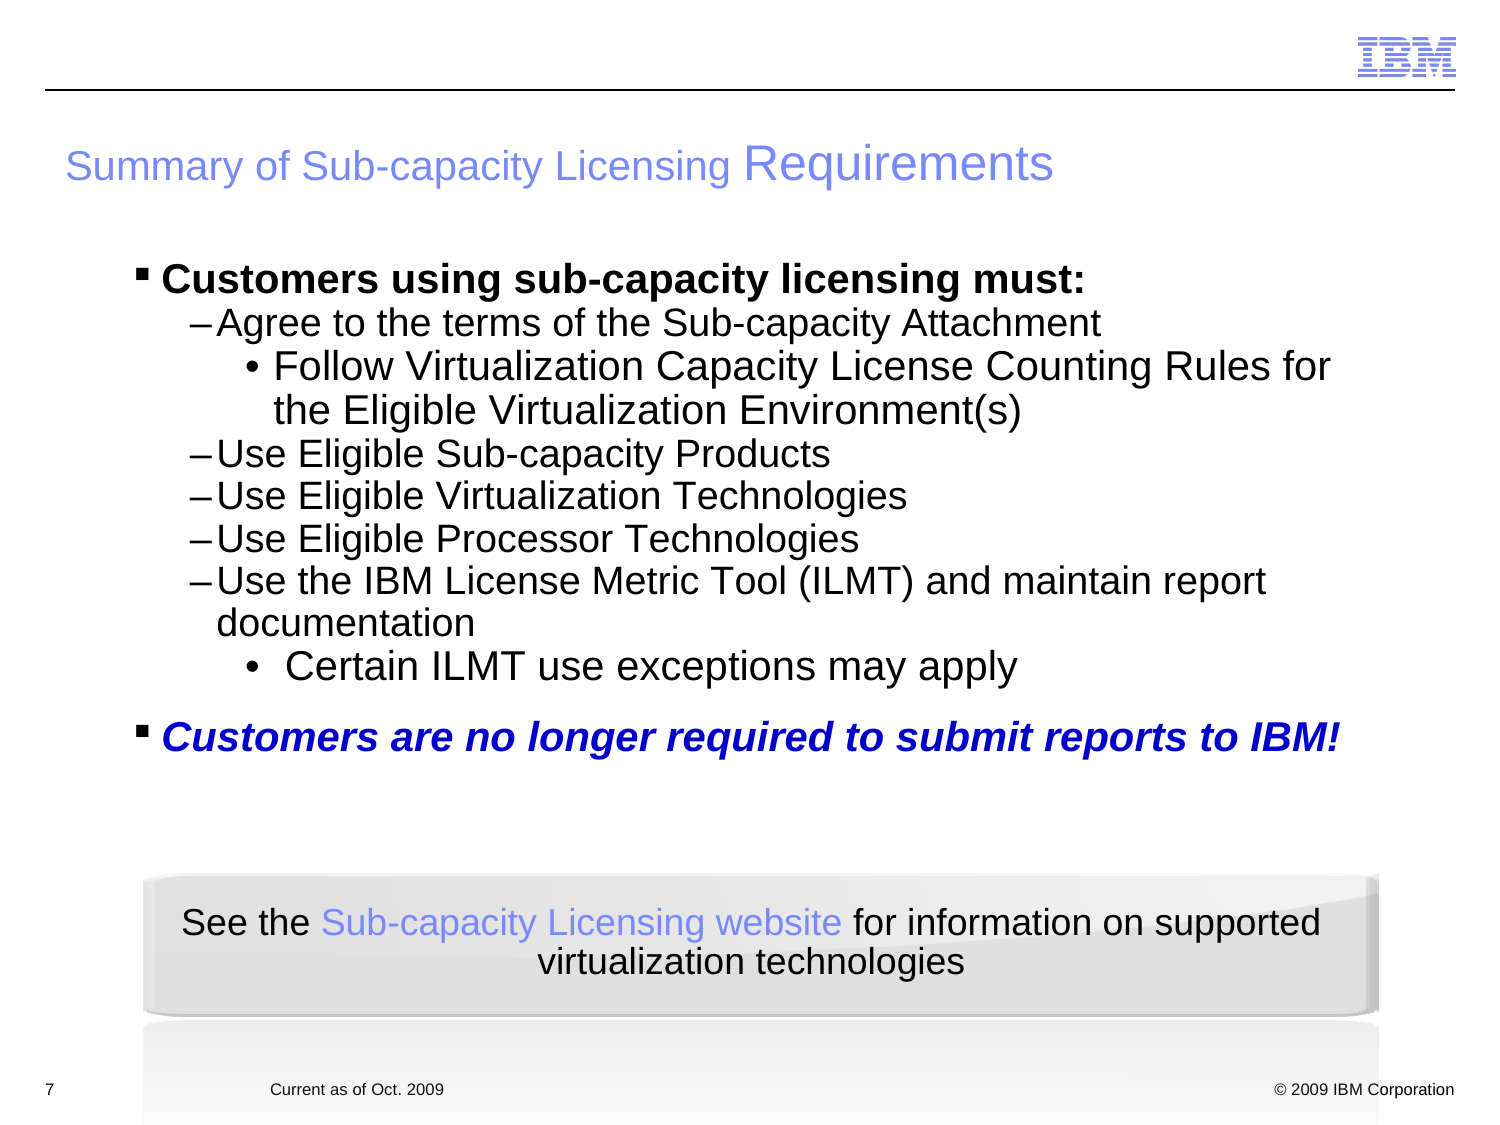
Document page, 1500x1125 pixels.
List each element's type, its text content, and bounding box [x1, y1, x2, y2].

list Customers using sub-capacity licensing must: Agree to the terms of the Sub-capacity Attachment Follow Virtualization Capacity License Counting Rules for the Eligible Virtualization Environment(s) Use Eligible Sub-capacity Products Use Eligible Virtualization Technologies Use Eligible Processor Technologies Use the IBM License Metric Tool (ILMT) and maintain report documentation Certain ILMT use exceptions may apply Customers are no longer required to submit reports to IBM! [117, 250, 1417, 1017]
text_box See the Sub-capacity Licensing website for information on supported virtualization technologies [101, 896, 1401, 994]
picture [73, 873, 1379, 1125]
text_box Summary of Sub-capacity Licensing Requirements [50, 130, 1441, 210]
picture [1358, 37, 1456, 77]
